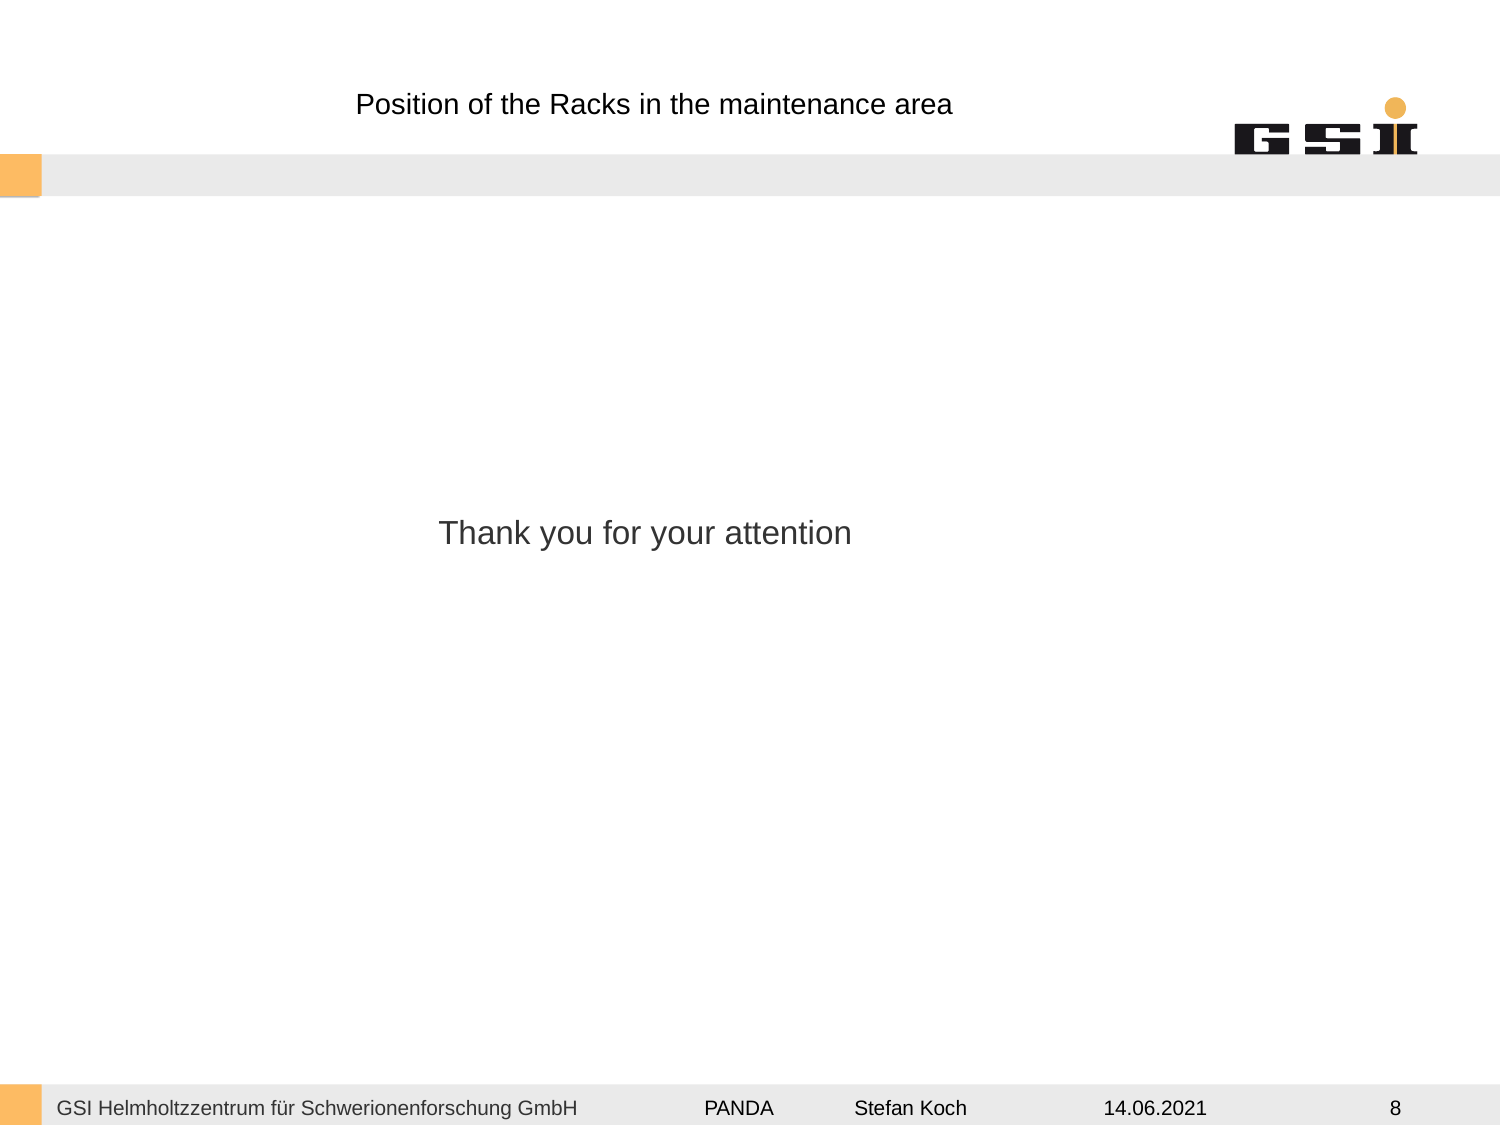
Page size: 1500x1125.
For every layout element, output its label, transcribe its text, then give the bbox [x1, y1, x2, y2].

picture [1233, 95, 1419, 154]
text_box Thank you for your attention [69, 218, 1417, 1023]
text_box Position of the Racks in the maintenance area [195, 80, 1186, 162]
